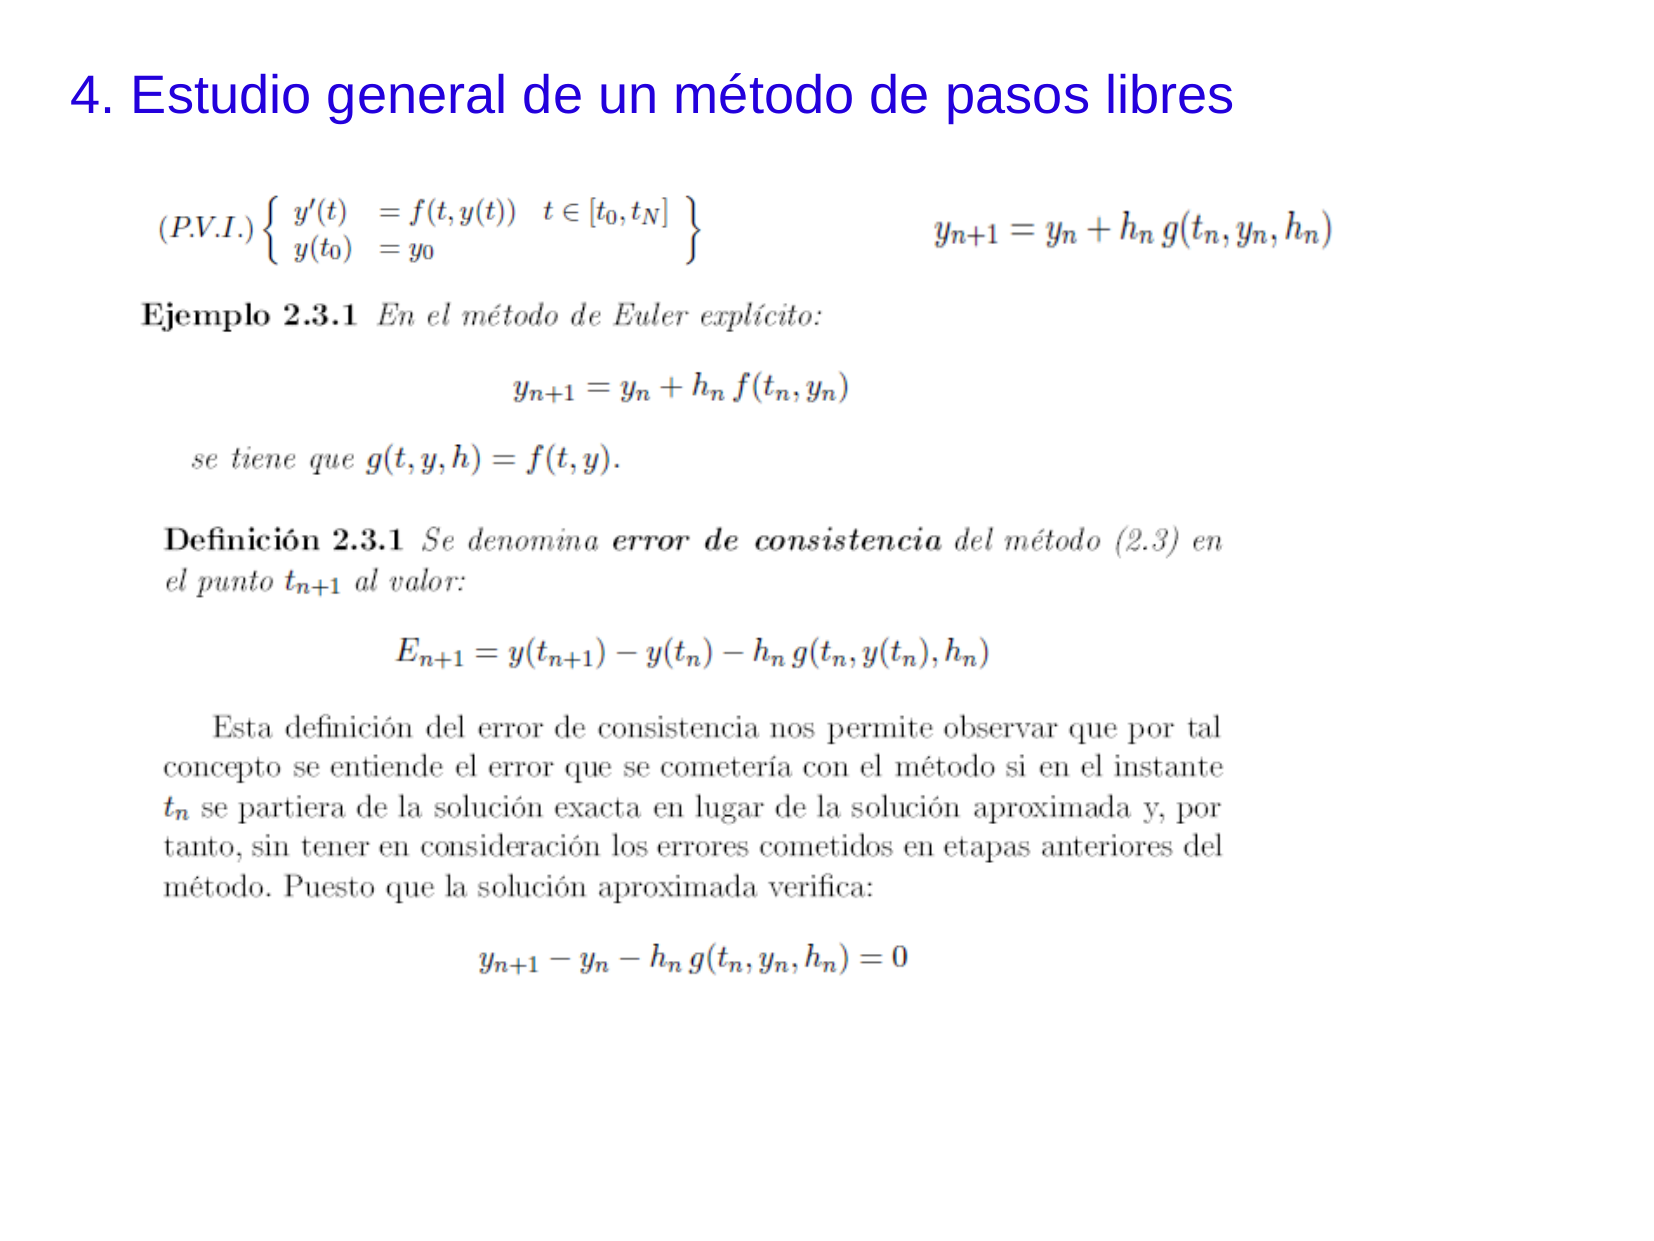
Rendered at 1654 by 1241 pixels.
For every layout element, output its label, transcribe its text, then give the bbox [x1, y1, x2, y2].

picture [909, 188, 1371, 272]
list 4. Estudio general de un método de pasos libres [70, 59, 1571, 154]
picture [125, 185, 1288, 999]
